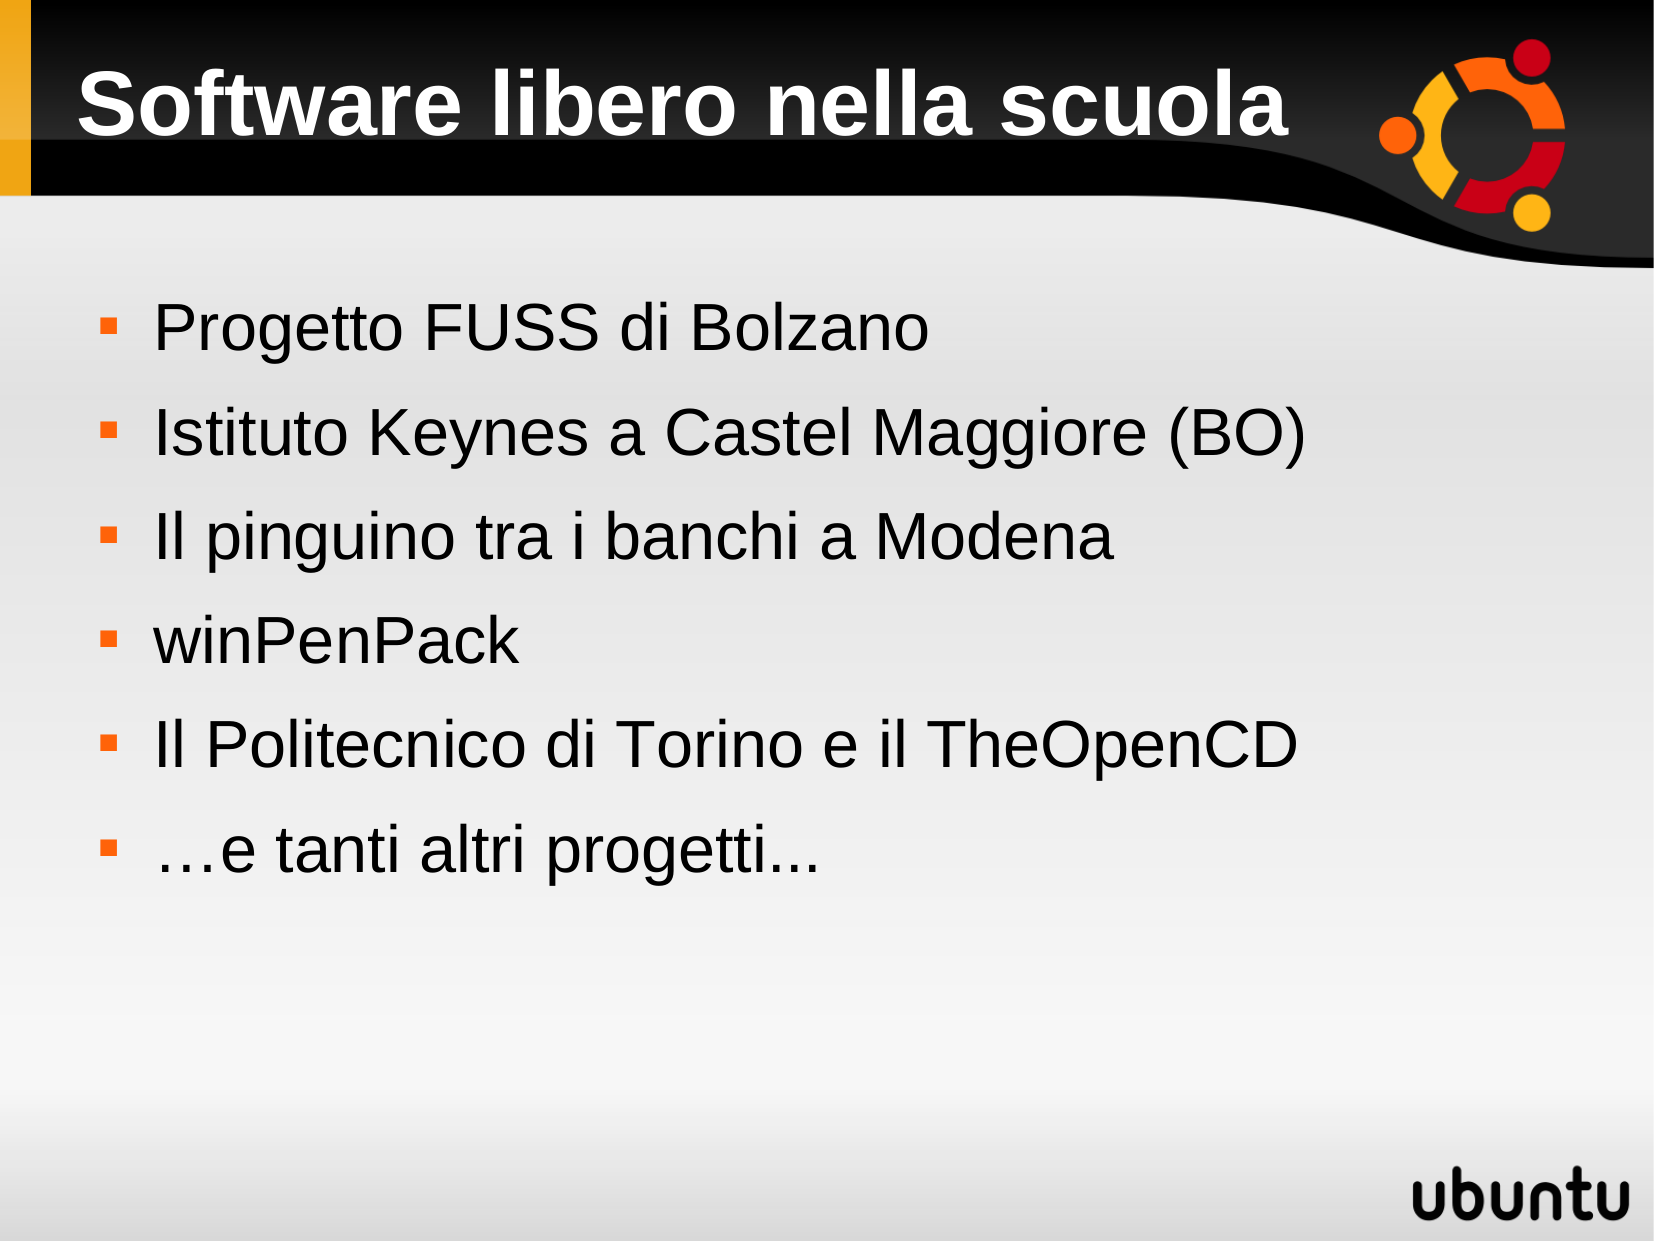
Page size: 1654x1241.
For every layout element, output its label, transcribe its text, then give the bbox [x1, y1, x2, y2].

picture [0, 0, 1654, 1241]
title Software libero nella scuola [76, 0, 1565, 208]
list Progetto FUSS di Bolzano Istituto Keynes a Castel Maggiore (BO) Il pinguino tra i banchi a Modena winPenPack Il Politecnico di Torino e il TheOpenCD …e tanti altri progetti... [82, 290, 1571, 1094]
